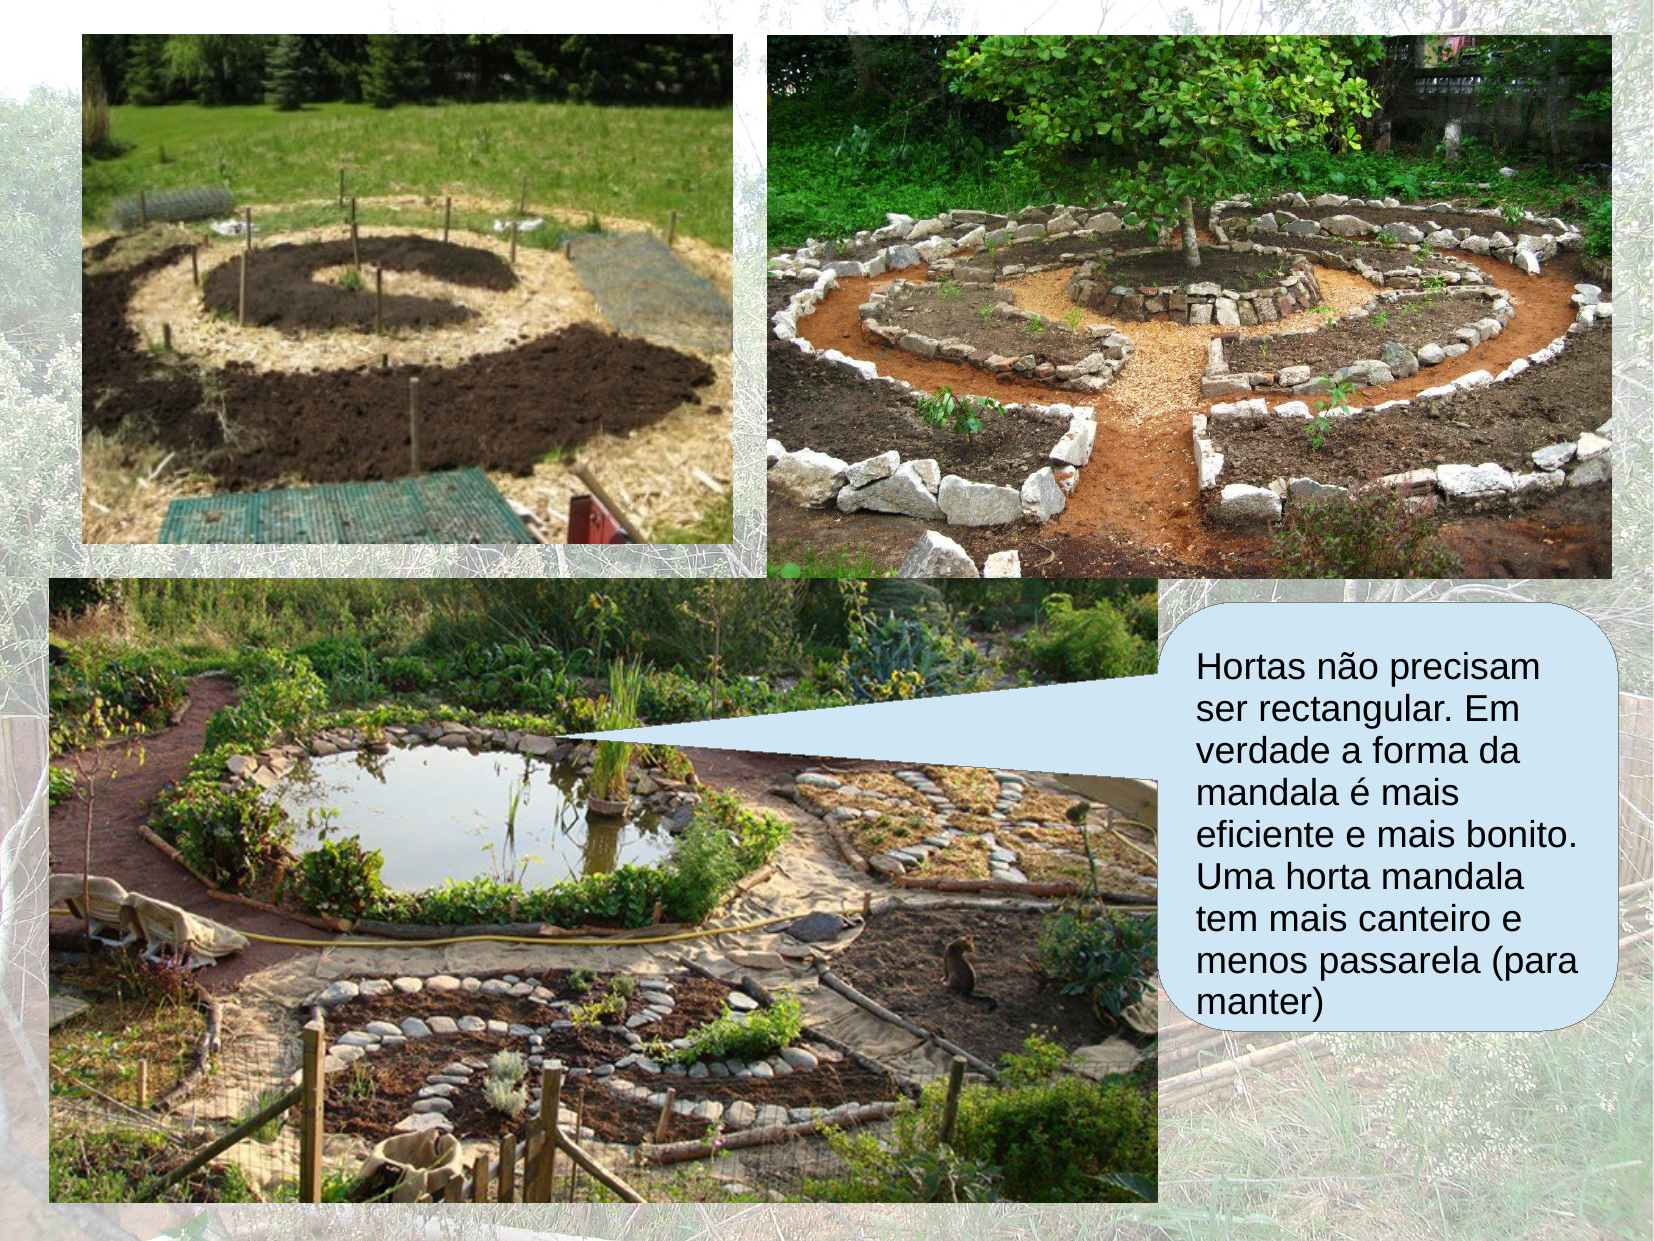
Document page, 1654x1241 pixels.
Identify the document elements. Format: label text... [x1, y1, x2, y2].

text_box Hortas não precisam ser rectangular. Em verdade a forma da mandala é mais eficiente e mais bonito. Uma horta mandala tem mais canteiro e menos passarela (para manter) [1181, 637, 1595, 1032]
text_box [549, 602, 1619, 1012]
picture [49, 35, 1612, 1203]
picture [82, 34, 733, 544]
